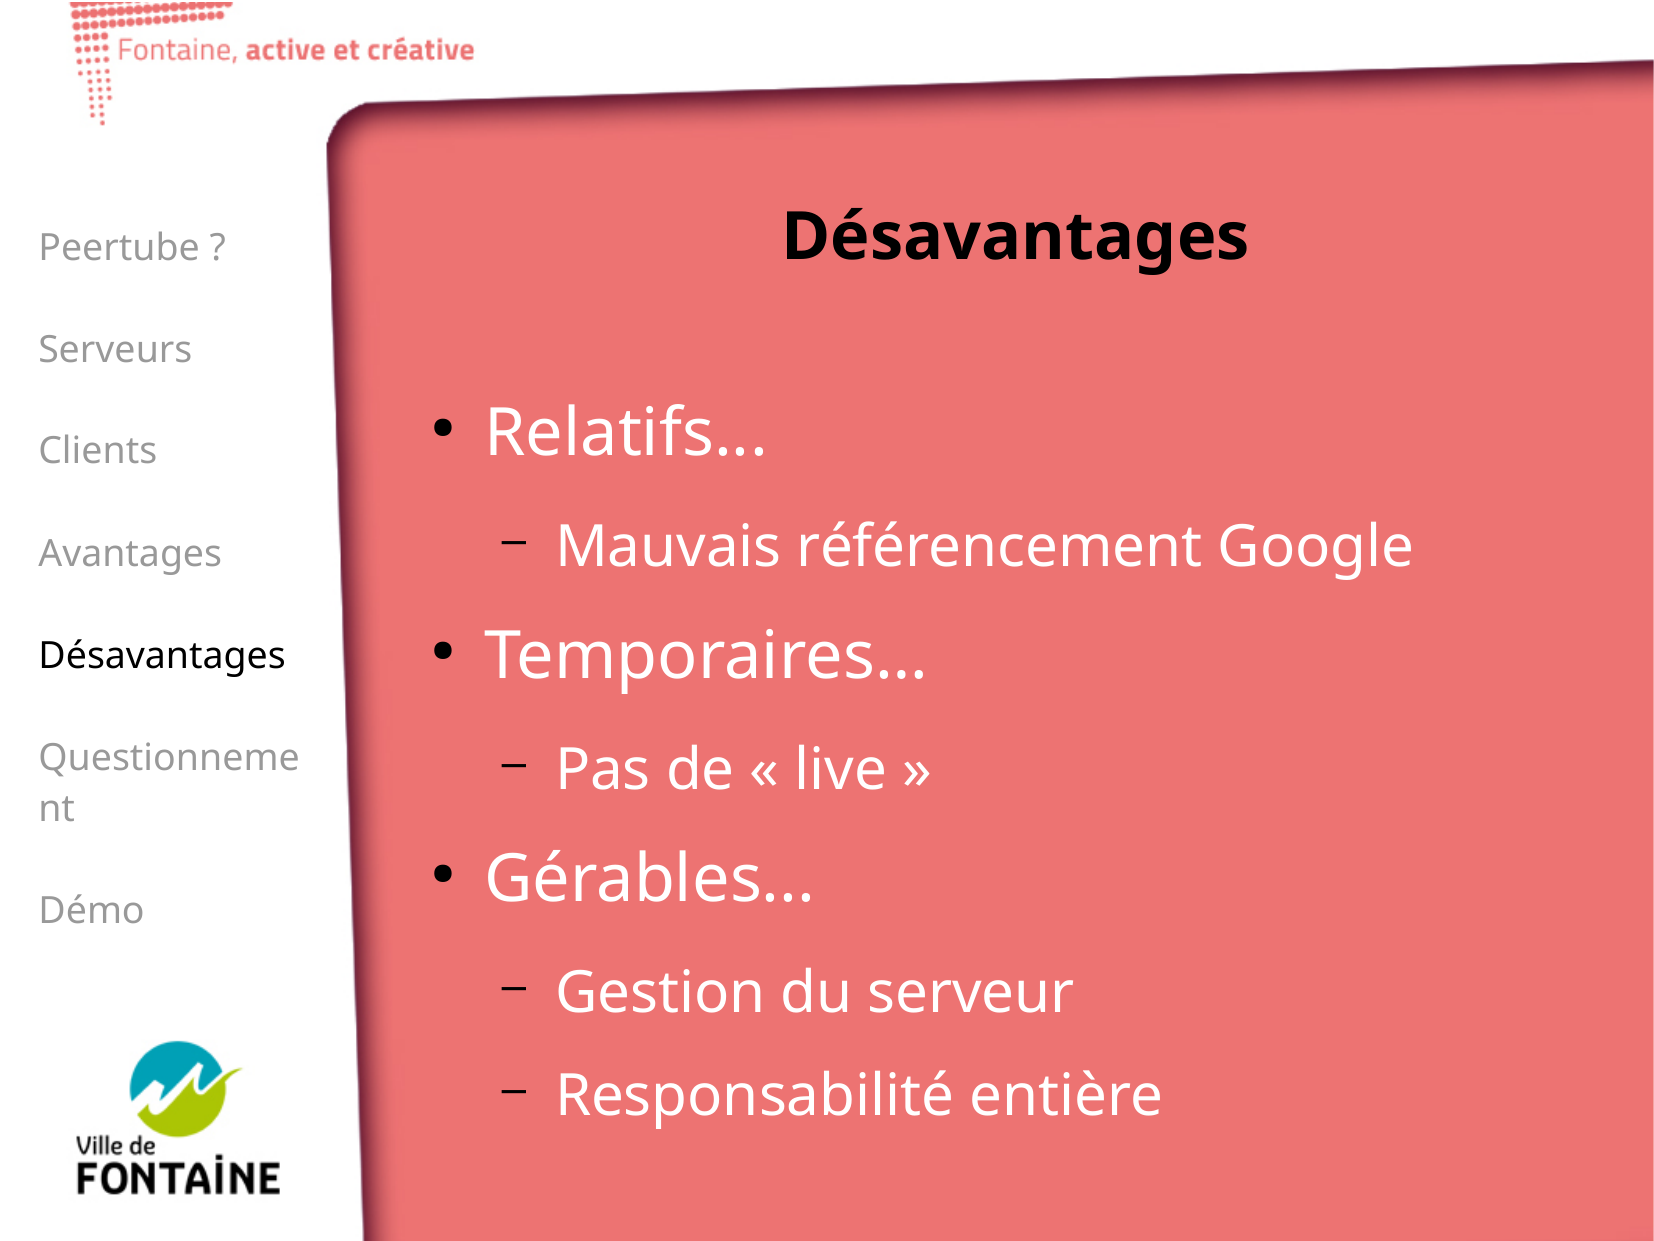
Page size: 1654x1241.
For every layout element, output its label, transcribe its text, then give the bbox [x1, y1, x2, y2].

picture [5, 2, 1654, 1241]
text_box Peertube ? Serveurs Clients Avantages Désavantages Questionnement Démo [23, 212, 331, 794]
title Désavantages [413, 129, 1619, 337]
list Relatifs... Mauvais référencement Google Temporaires… Pas de « live » Gérables... Gestion du serveur Responsabilité entière [413, 384, 1618, 1180]
